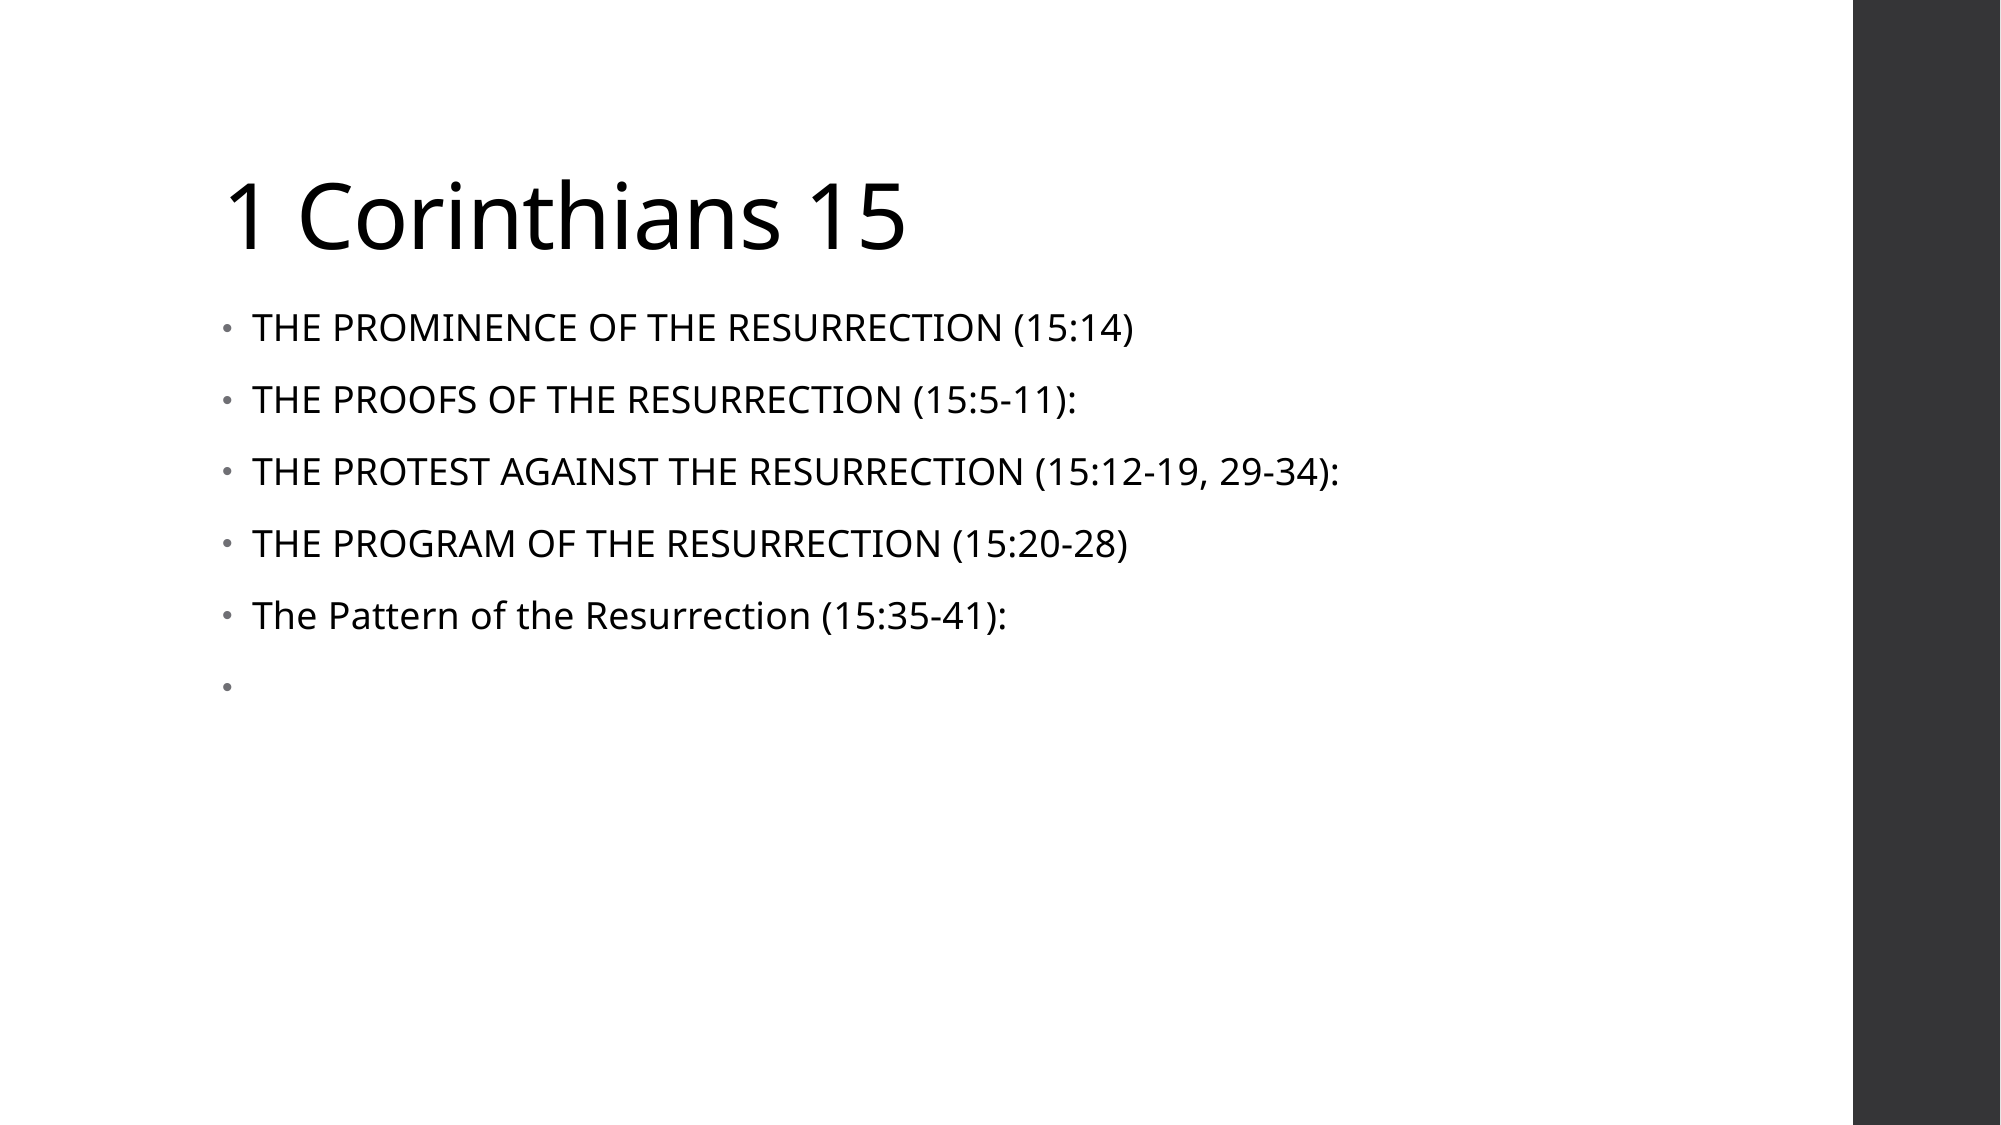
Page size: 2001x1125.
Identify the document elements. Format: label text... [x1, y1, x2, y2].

list THE PROMINENCE OF THE RESURRECTION (15:14) THE PROOFS OF THE RESURRECTION (15:5-11): THE PROTEST AGAINST THE RESURRECTION (15:12-19, 29-34): THE PROGRAM OF THE RESURRECTION (15:20-28) The Pattern of the Resurrection (15:35-41): [206, 299, 1617, 1014]
title 1 Corinthians 15 [206, 60, 1797, 278]
